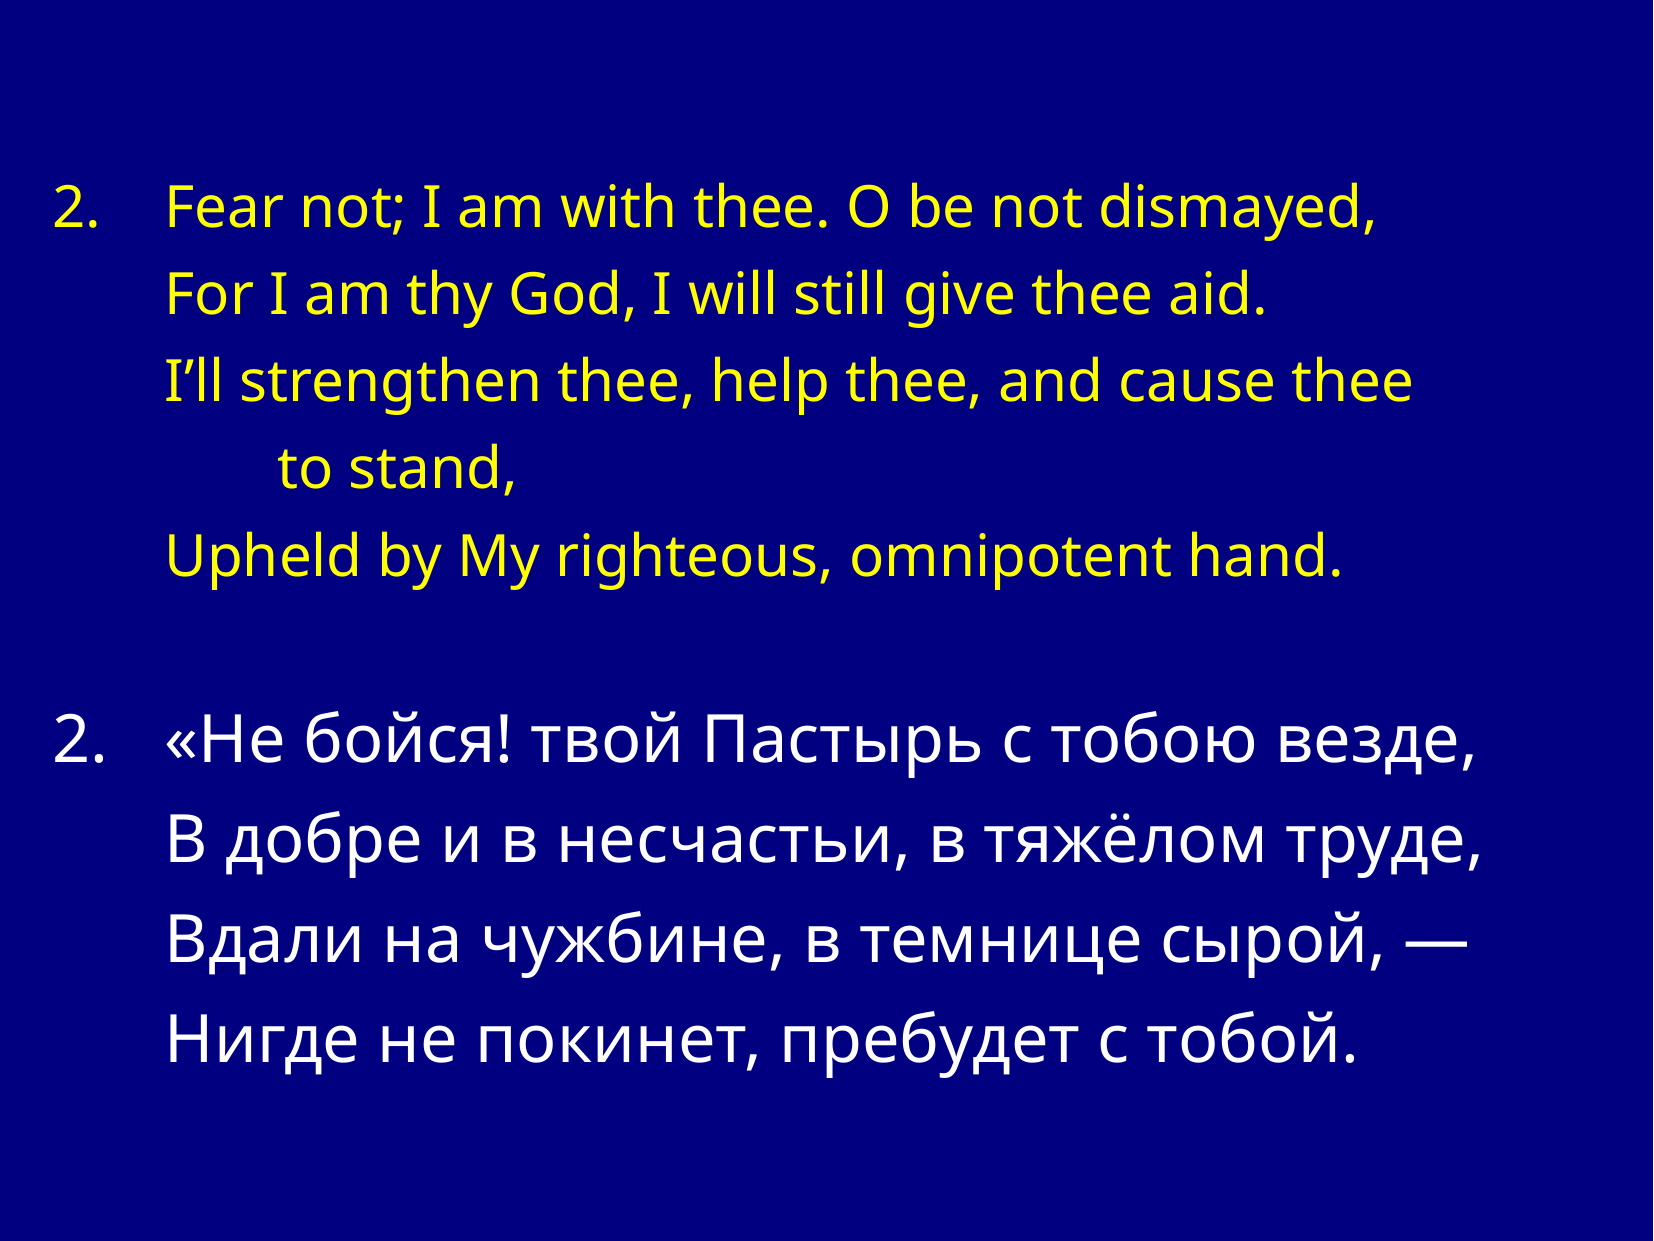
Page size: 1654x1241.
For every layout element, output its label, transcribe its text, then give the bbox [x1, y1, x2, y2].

text_box 2. Fear not; I am with thee. O be not dismayed, For I am thy God, I will still give thee aid. I’ll strengthen thee, help thee, and cause thee to stand, Upheld by My righteous, omnipotent hand. [37, 150, 1651, 638]
text_box 2. «Не бойся! твой Пастырь с тобою везде, В добре и в несчастьи, в тяжёлом труде, Вдали на чужбине, в темнице сырой, — Нигде не покинет, пребудет с тобой. [37, 675, 1651, 1163]
